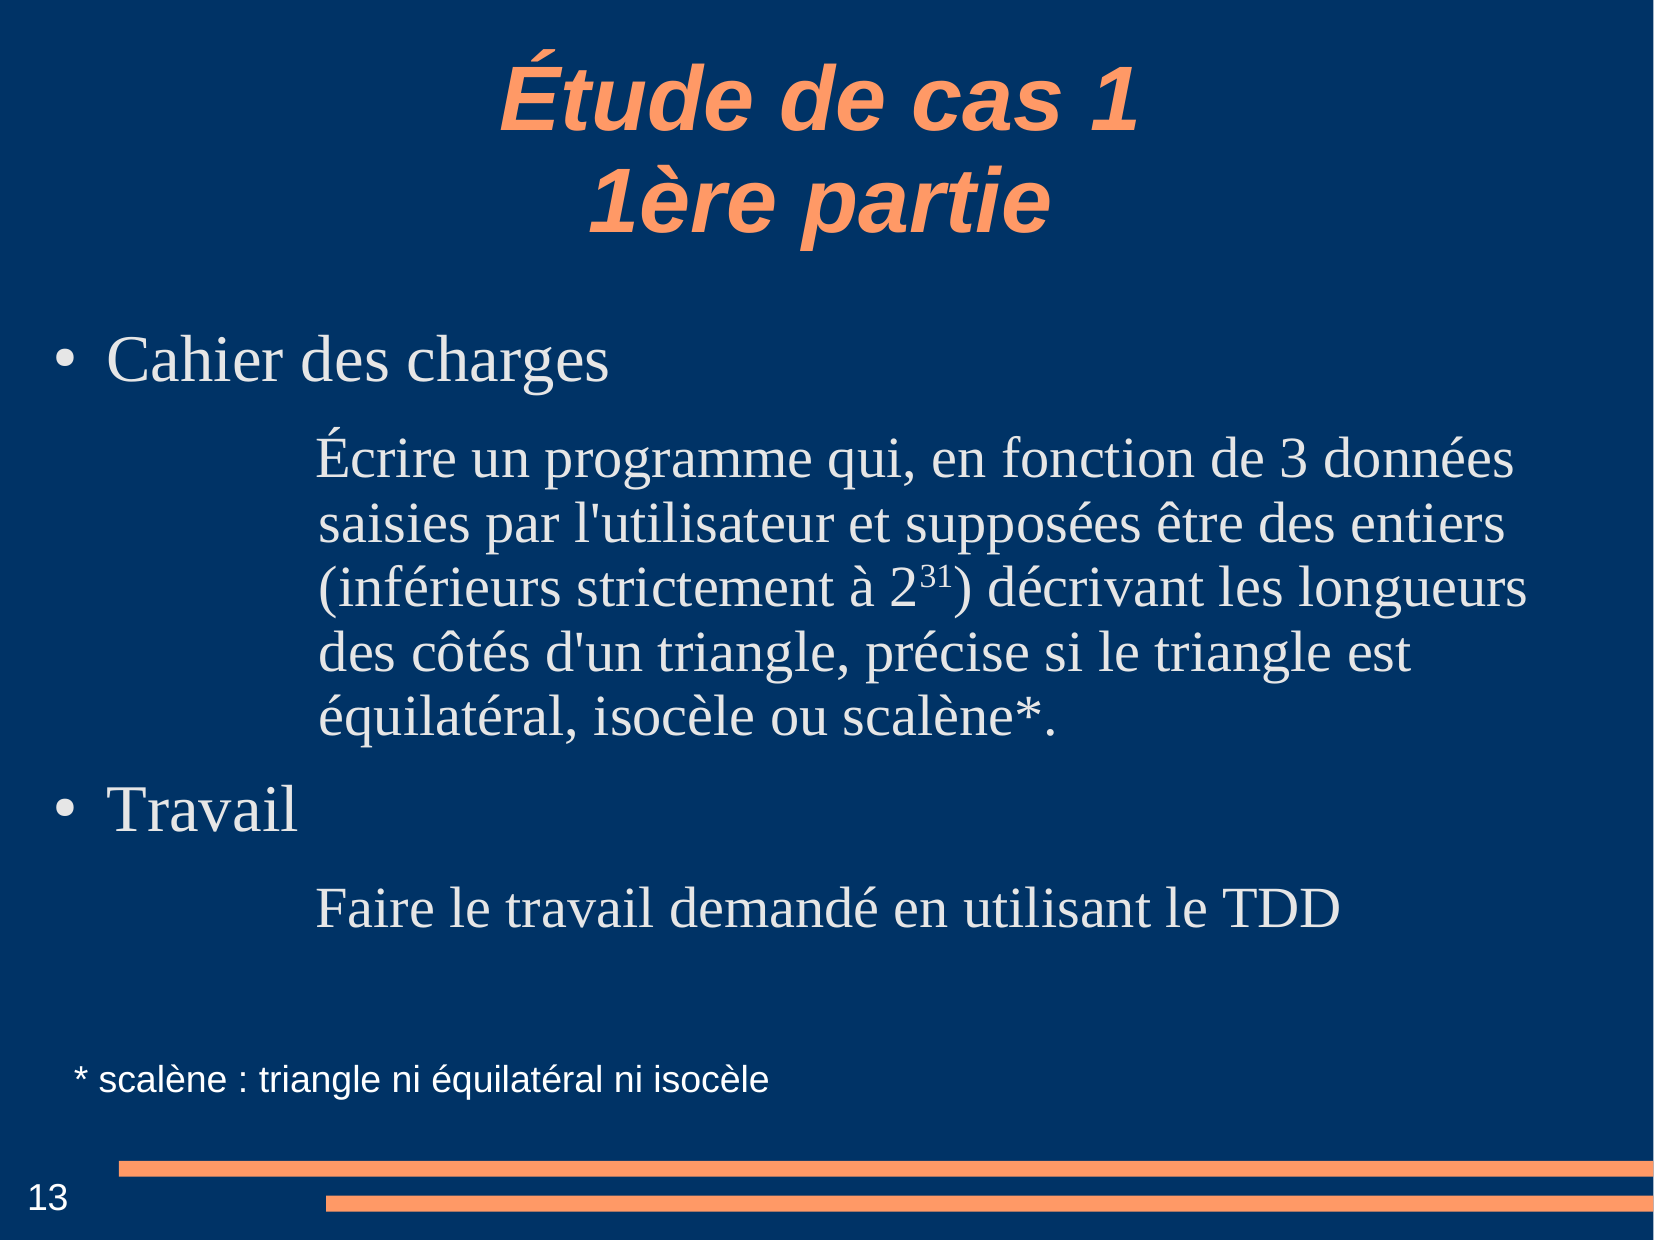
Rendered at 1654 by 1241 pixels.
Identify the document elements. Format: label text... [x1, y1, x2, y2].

title Étude de cas 1 1ère partie [35, 46, 1607, 254]
text_box * scalène : triangle ni équilatéral ni isocèle [59, 1051, 1548, 1108]
list Cahier des charges Écrire un programme qui, en fonction de 3 données saisies par l'utilisateur et supposées être des entiers (inférieurs strictement à 231) décrivant les longueurs des côtés d'un triangle, précise si le triangle est équilatéral, isocèle ou scalène*. Travail Faire le travail demandé en utilisant le TDD [35, 322, 1607, 1099]
